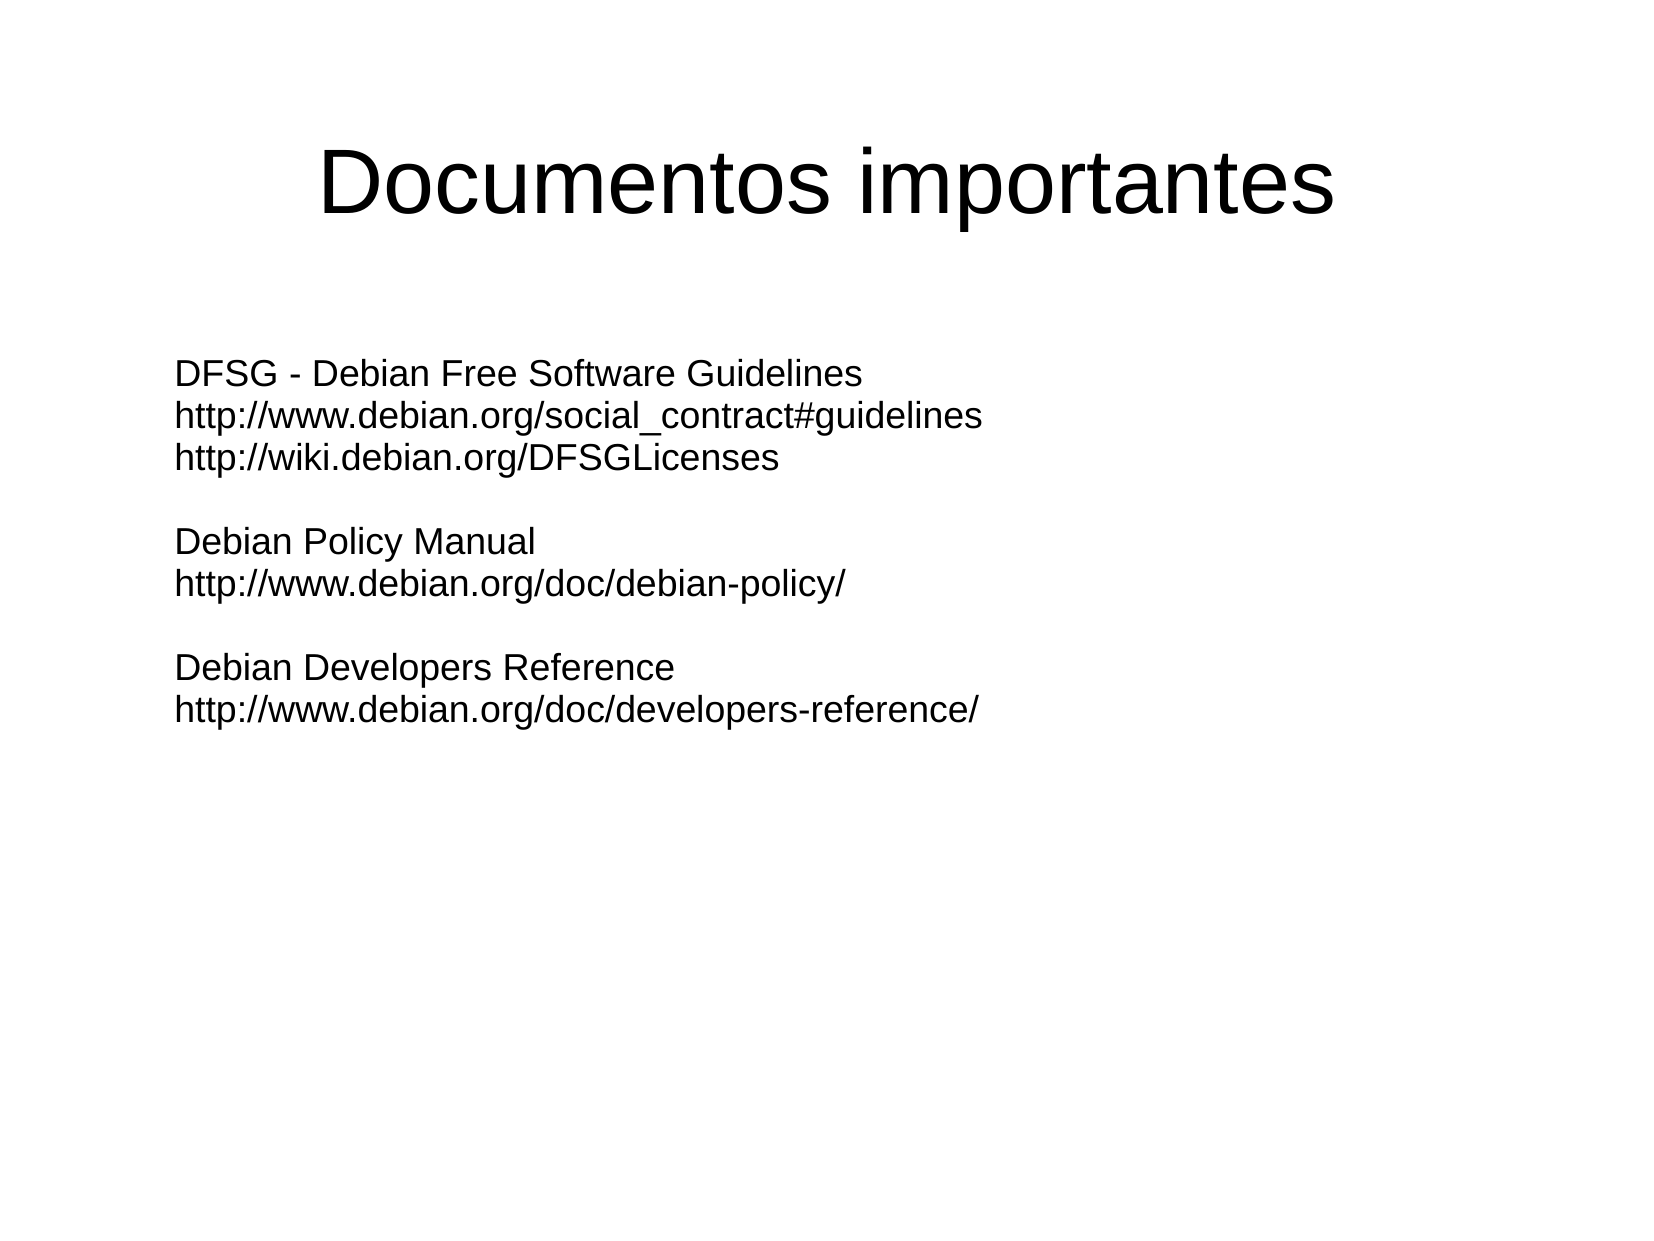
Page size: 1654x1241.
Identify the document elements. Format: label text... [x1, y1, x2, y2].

title Documentos importantes [121, 102, 1534, 311]
list DFSG - Debian Free Software Guidelines http://www.debian.org/social_contract#guidelines http://wiki.debian.org/DFSGLicenses Debian Policy Manual http://www.debian.org/doc/debian-policy/ Debian Developers Reference http://www.debian.org/doc/developers-reference/ [88, 344, 1577, 1127]
